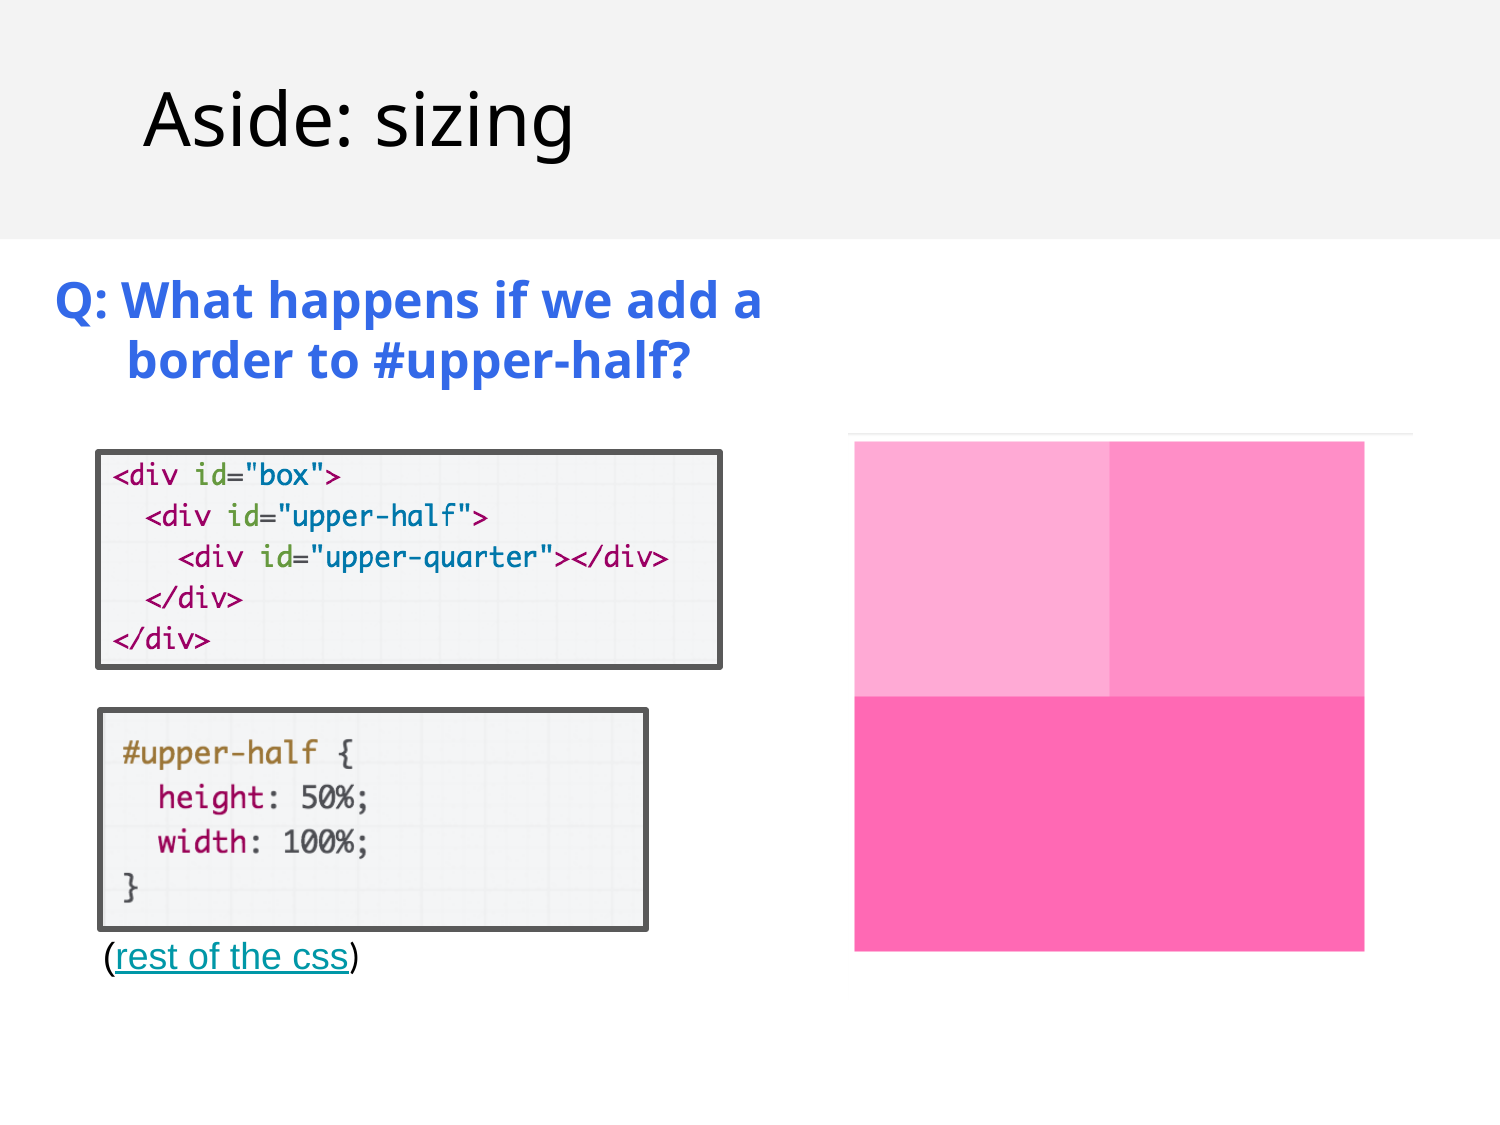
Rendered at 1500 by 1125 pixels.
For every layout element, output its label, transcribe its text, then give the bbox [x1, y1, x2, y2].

picture [848, 433, 1413, 1000]
text_box Q: What happens if we add a border to #upper-half? [38, 253, 780, 431]
title Aside: sizing [128, 56, 1372, 183]
picture [103, 713, 643, 927]
picture [101, 455, 717, 664]
text_box (rest of the css) [87, 883, 557, 1025]
